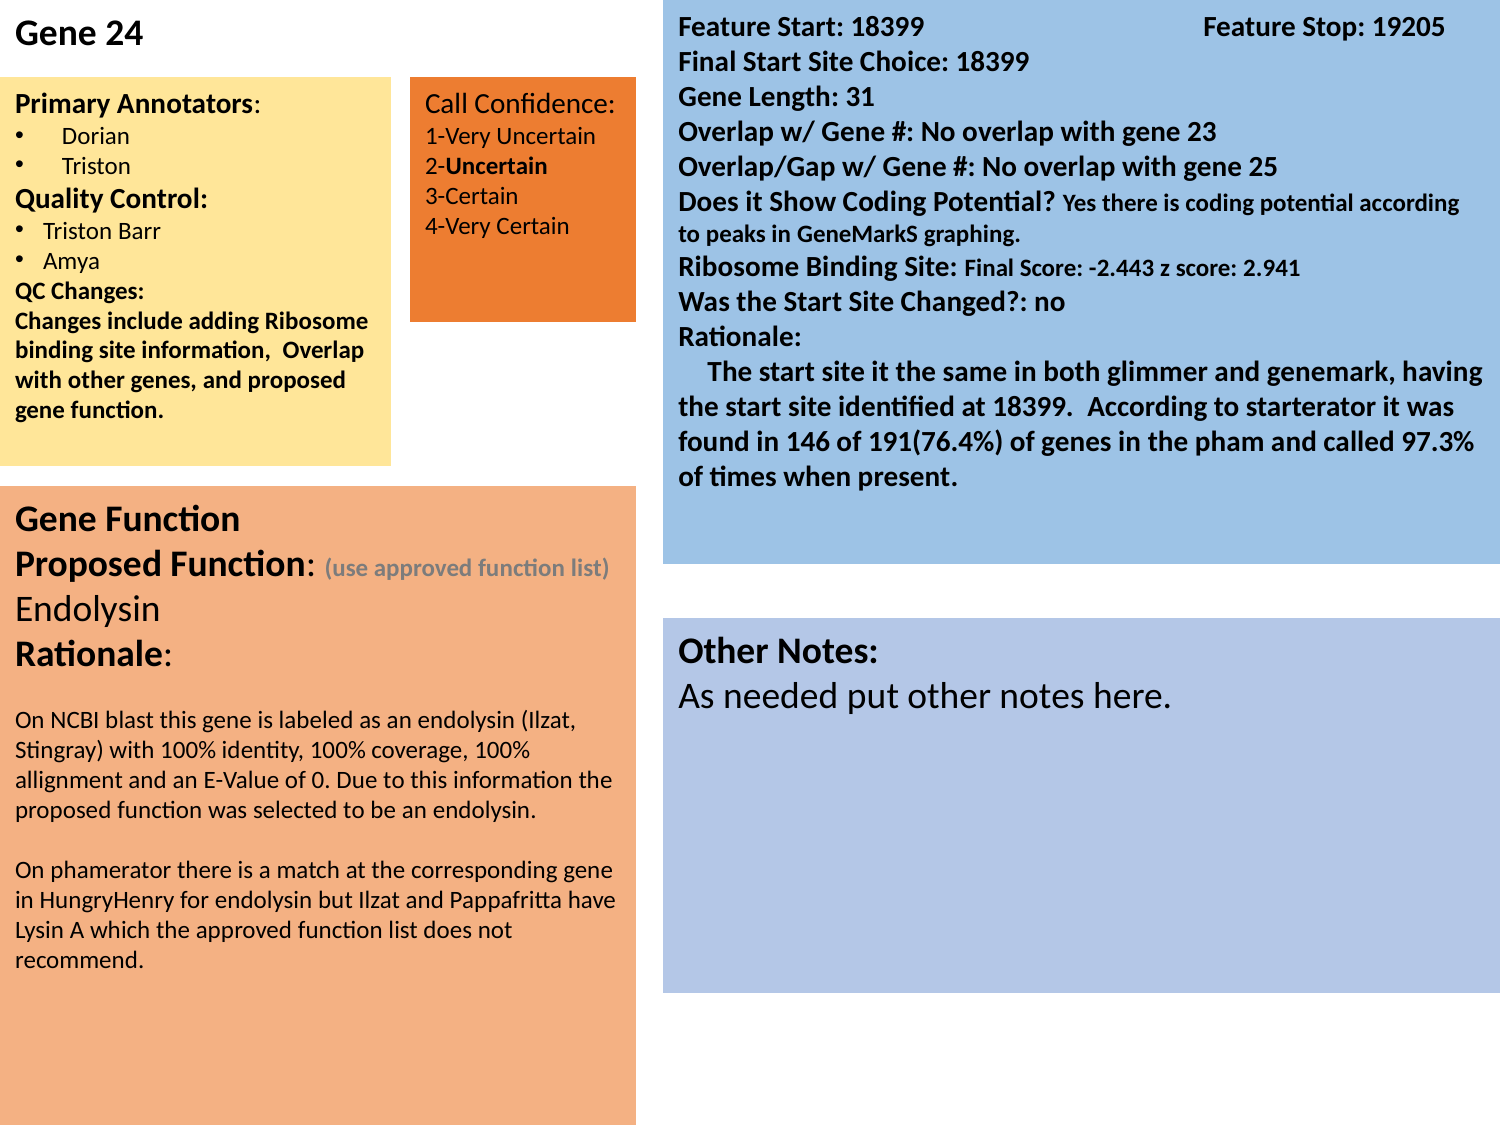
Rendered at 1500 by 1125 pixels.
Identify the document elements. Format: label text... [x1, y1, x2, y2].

text_box Feature Start: 18399 Feature Stop: 19205 Final Start Site Choice: 18399 Gene Length: 31 Overlap w/ Gene #: No overlap with gene 23 Overlap/Gap w/ Gene #: No overlap with gene 25 Does it Show Coding Potential? Yes there is coding potential according to peaks in GeneMarkS graphing. Ribosome Binding Site: Final Score: -2.443 z score: 2.941 Was the Start Site Changed?: no Rationale: The start site it the same in both glimmer and genemark, having the start site identified at 18399. According to starterator it was found in 146 of 191(76.4%) of genes in the pham and called 97.3% of times when present. [663, 0, 1500, 564]
text_box Gene Function Proposed Function: (use approved function list) Endolysin Rationale: On NCBI blast this gene is labeled as an endolysin (Ilzat, Stingray) with 100% identity, 100% coverage, 100% allignment and an E-Value of 0. Due to this information the proposed function was selected to be an endolysin. On phamerator there is a match at the corresponding gene in HungryHenry for endolysin but Ilzat and Pappafritta have Lysin A which the approved function list does not recommend. [0, 486, 636, 1125]
text_box Other Notes: As needed put other notes here. [663, 618, 1500, 993]
text_box Primary Annotators: Dorian Triston Quality Control: Triston Barr Amya QC Changes: Changes include adding Ribosome binding site information, Overlap with other genes, and proposed gene function. [0, 77, 391, 466]
text_box Call Confidence: 1-Very Uncertain 2-Uncertain 3-Certain 4-Very Certain [410, 77, 636, 322]
text_box Gene 24 [0, 0, 160, 61]
